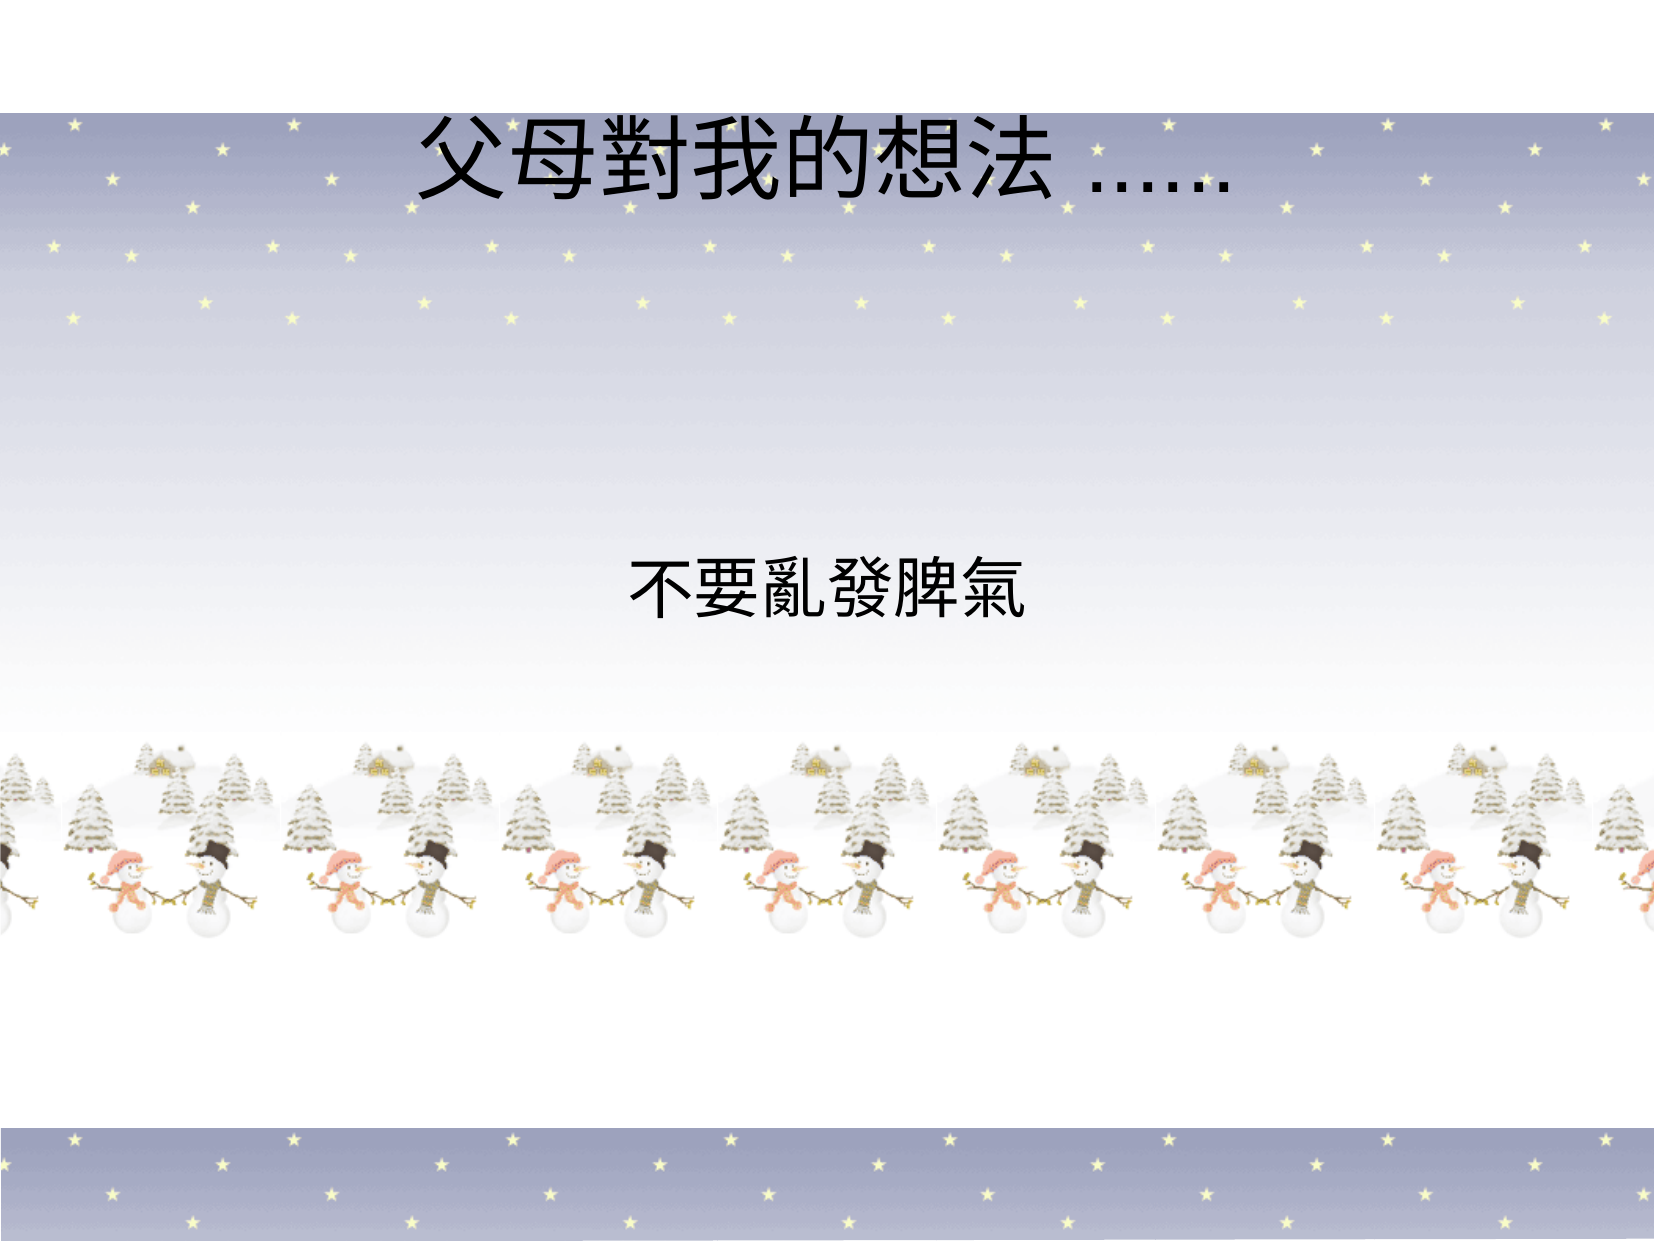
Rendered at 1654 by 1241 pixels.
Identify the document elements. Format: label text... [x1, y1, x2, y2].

subtitle 不要亂發脾氣 [0, 0, 1654, 1241]
title 父母對我的想法...... [82, 49, 1571, 257]
